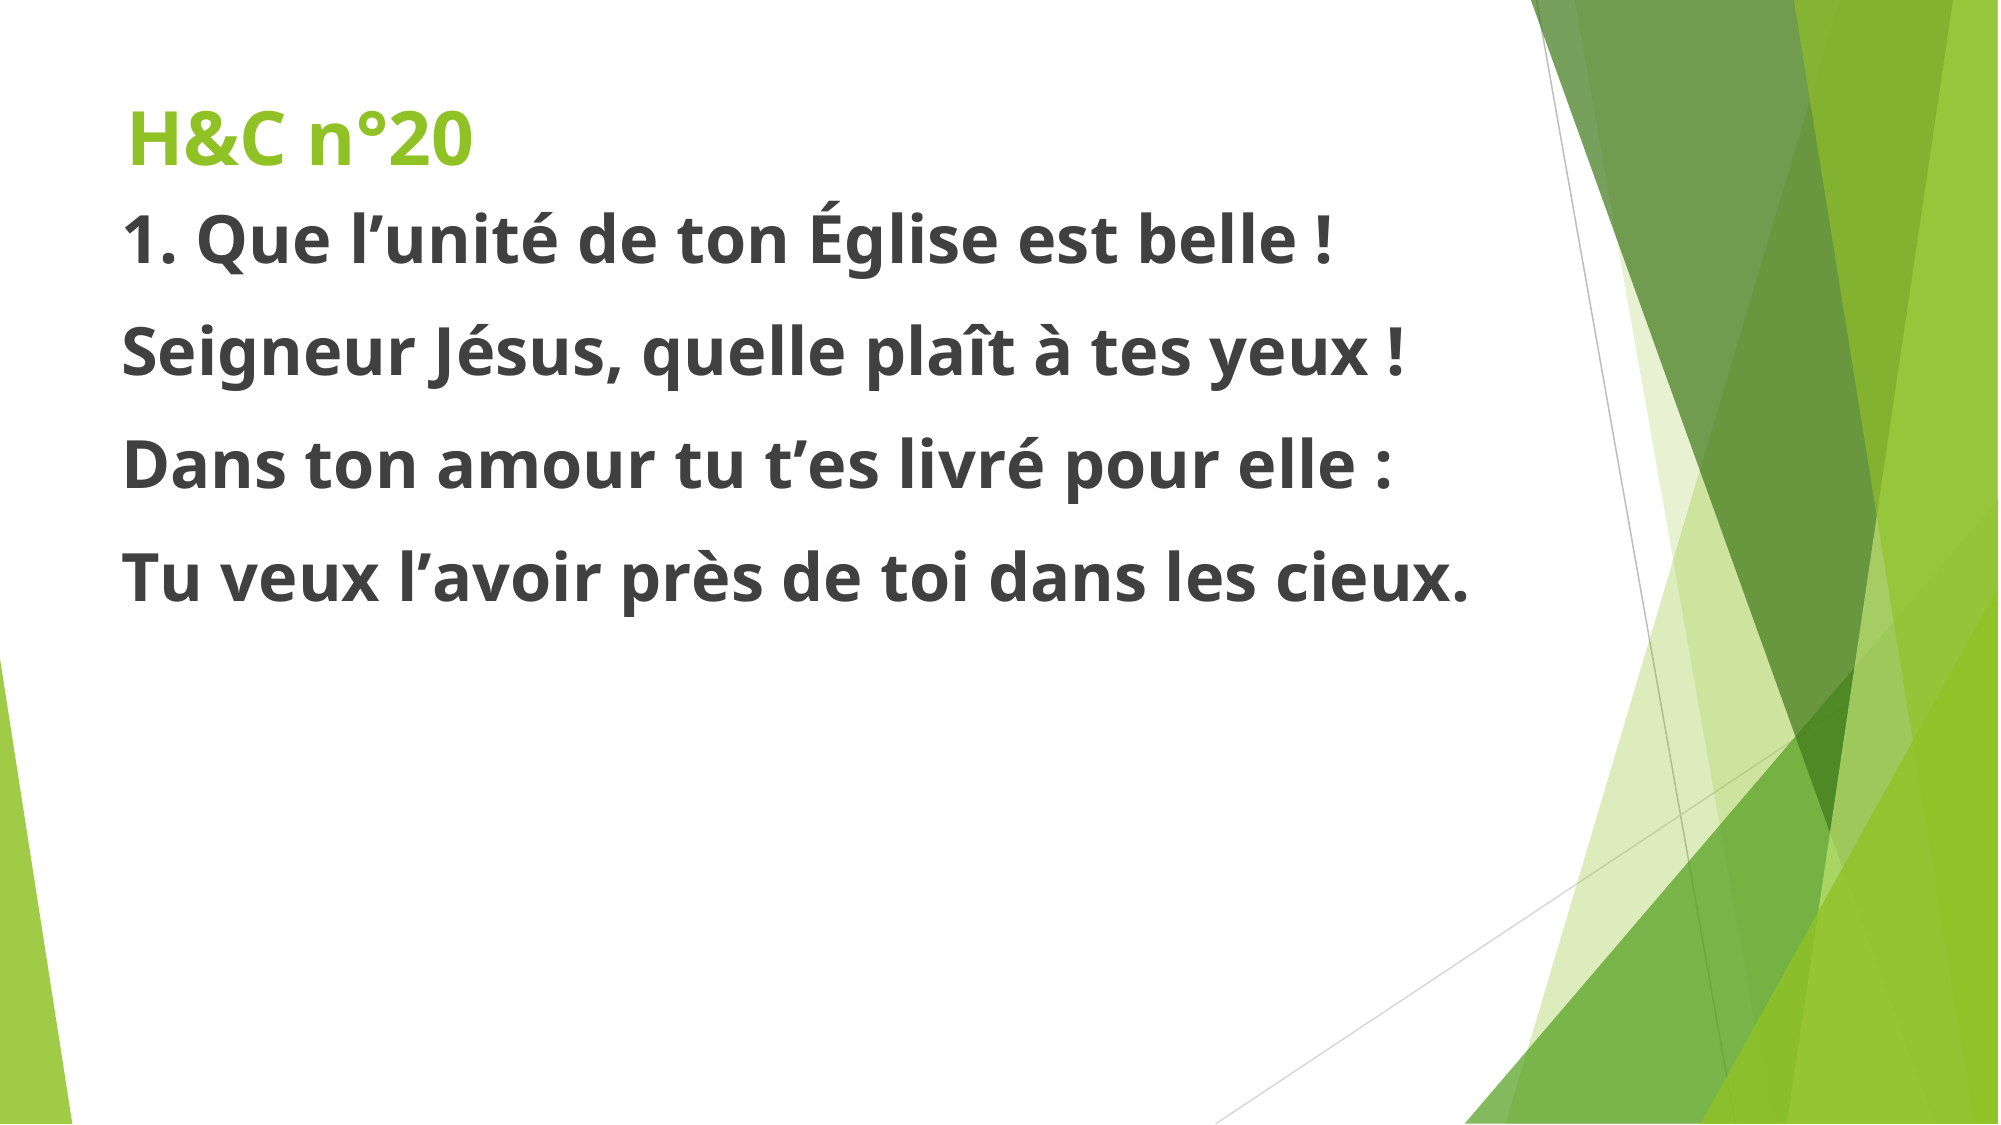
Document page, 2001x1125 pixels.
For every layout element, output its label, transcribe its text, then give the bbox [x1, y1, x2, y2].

text_box H&C n°20 [111, 82, 1522, 177]
text_box 1. Que l’unité de ton Église est belle ! Seigneur Jésus, quelle plaît à tes yeux ! Dans ton amour tu t’es livré pour elle : Tu veux l’avoir près de toi dans les cieux. [106, 177, 1973, 1037]
